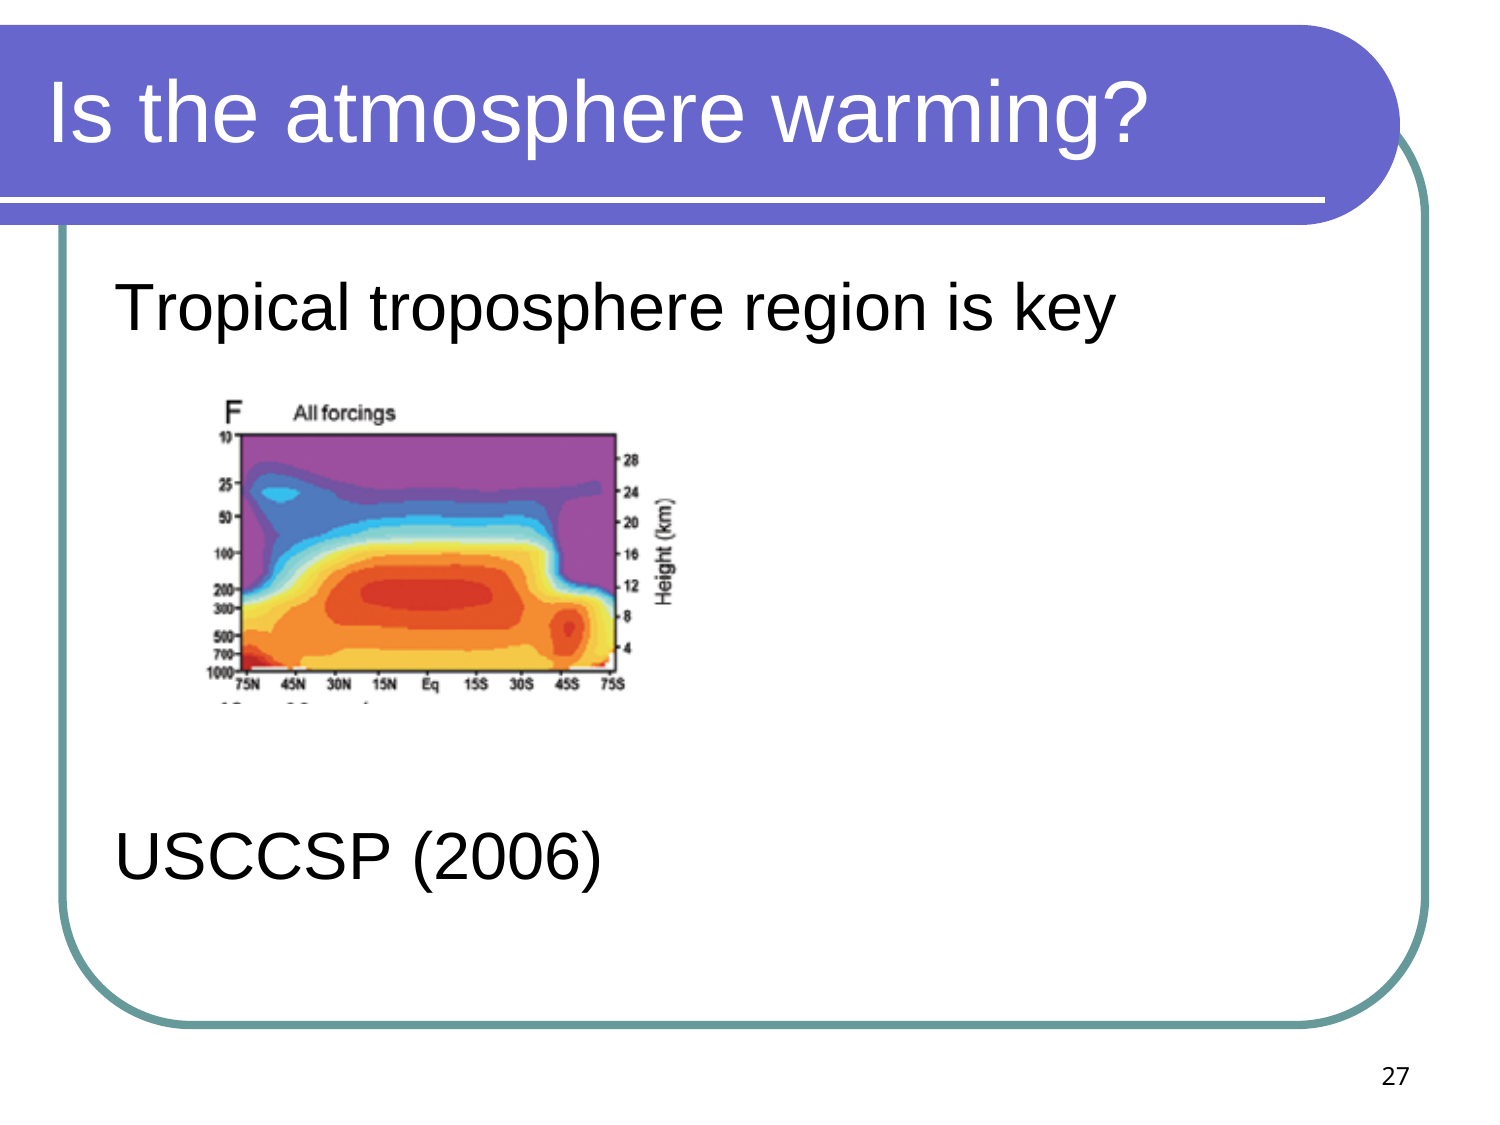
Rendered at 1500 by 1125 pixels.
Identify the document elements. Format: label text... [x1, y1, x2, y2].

picture [200, 399, 690, 704]
title Is the atmosphere warming? [31, 37, 1347, 188]
list Tropical troposphere region is key USCCSP (2006) [99, 262, 1401, 988]
